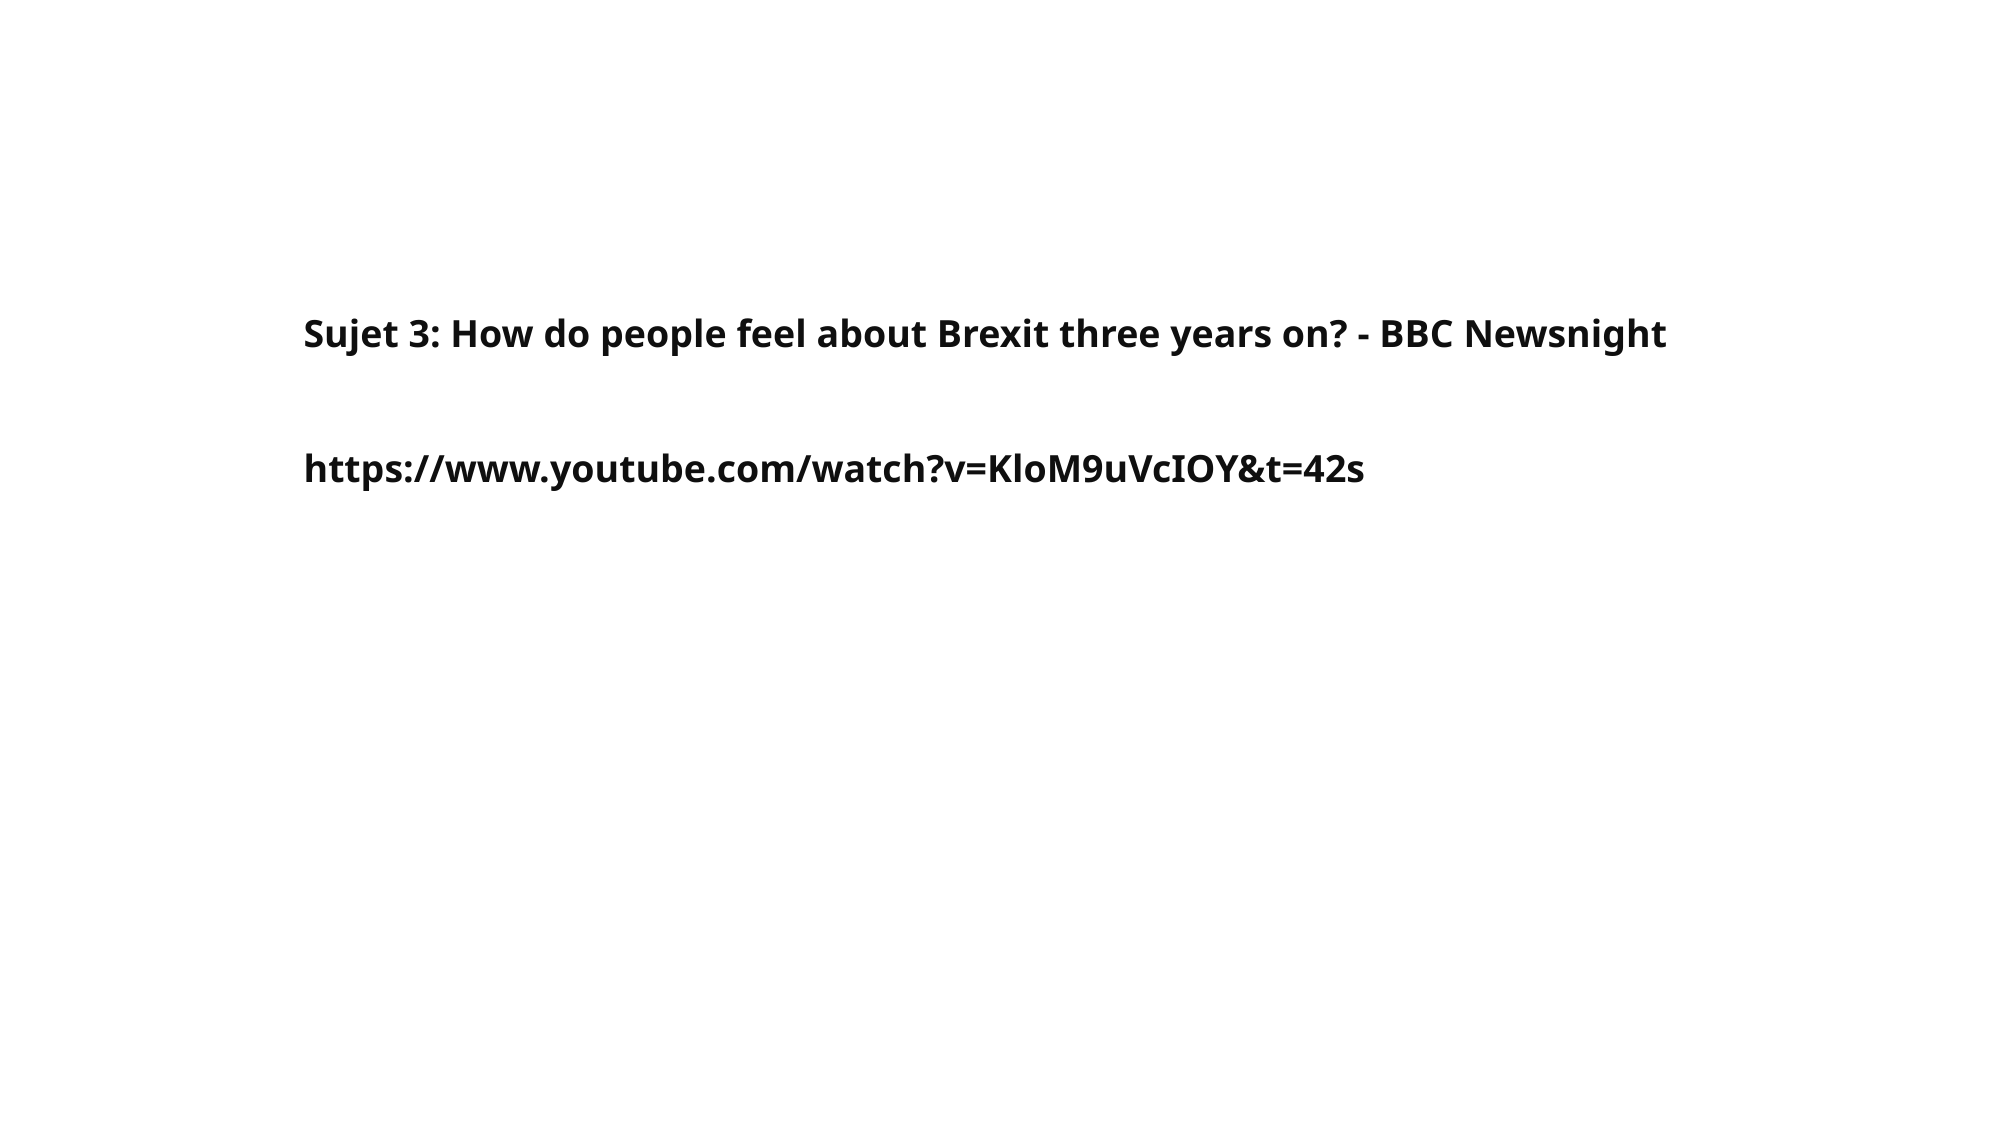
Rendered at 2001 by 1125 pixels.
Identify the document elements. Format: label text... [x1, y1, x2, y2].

text_box Sujet 3: How do people feel about Brexit three years on? - BBC Newsnight https://www.youtube.com/watch?v=KloM9uVcIOY&t=42s [288, 303, 1737, 591]
